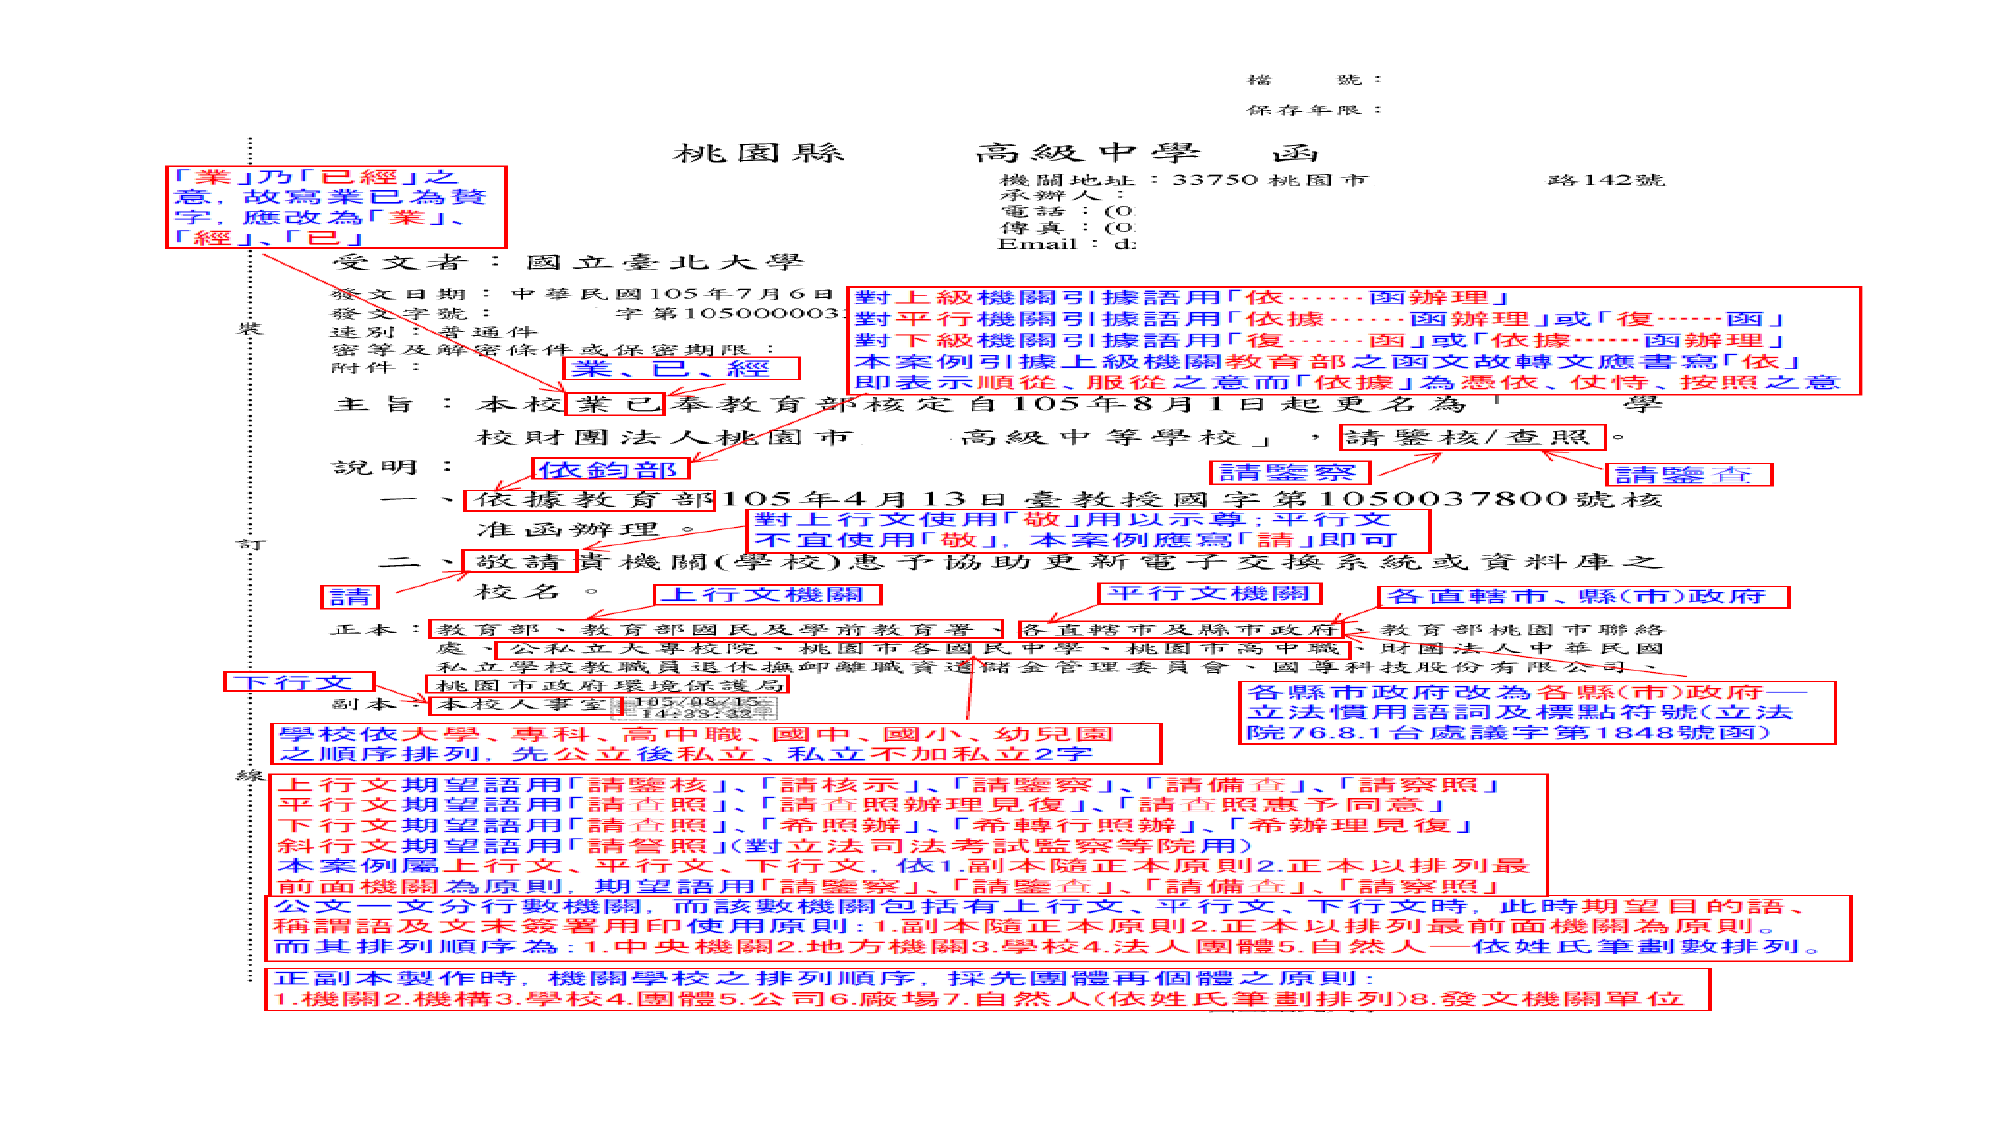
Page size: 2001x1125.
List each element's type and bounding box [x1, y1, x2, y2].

picture [137, 59, 1863, 1014]
